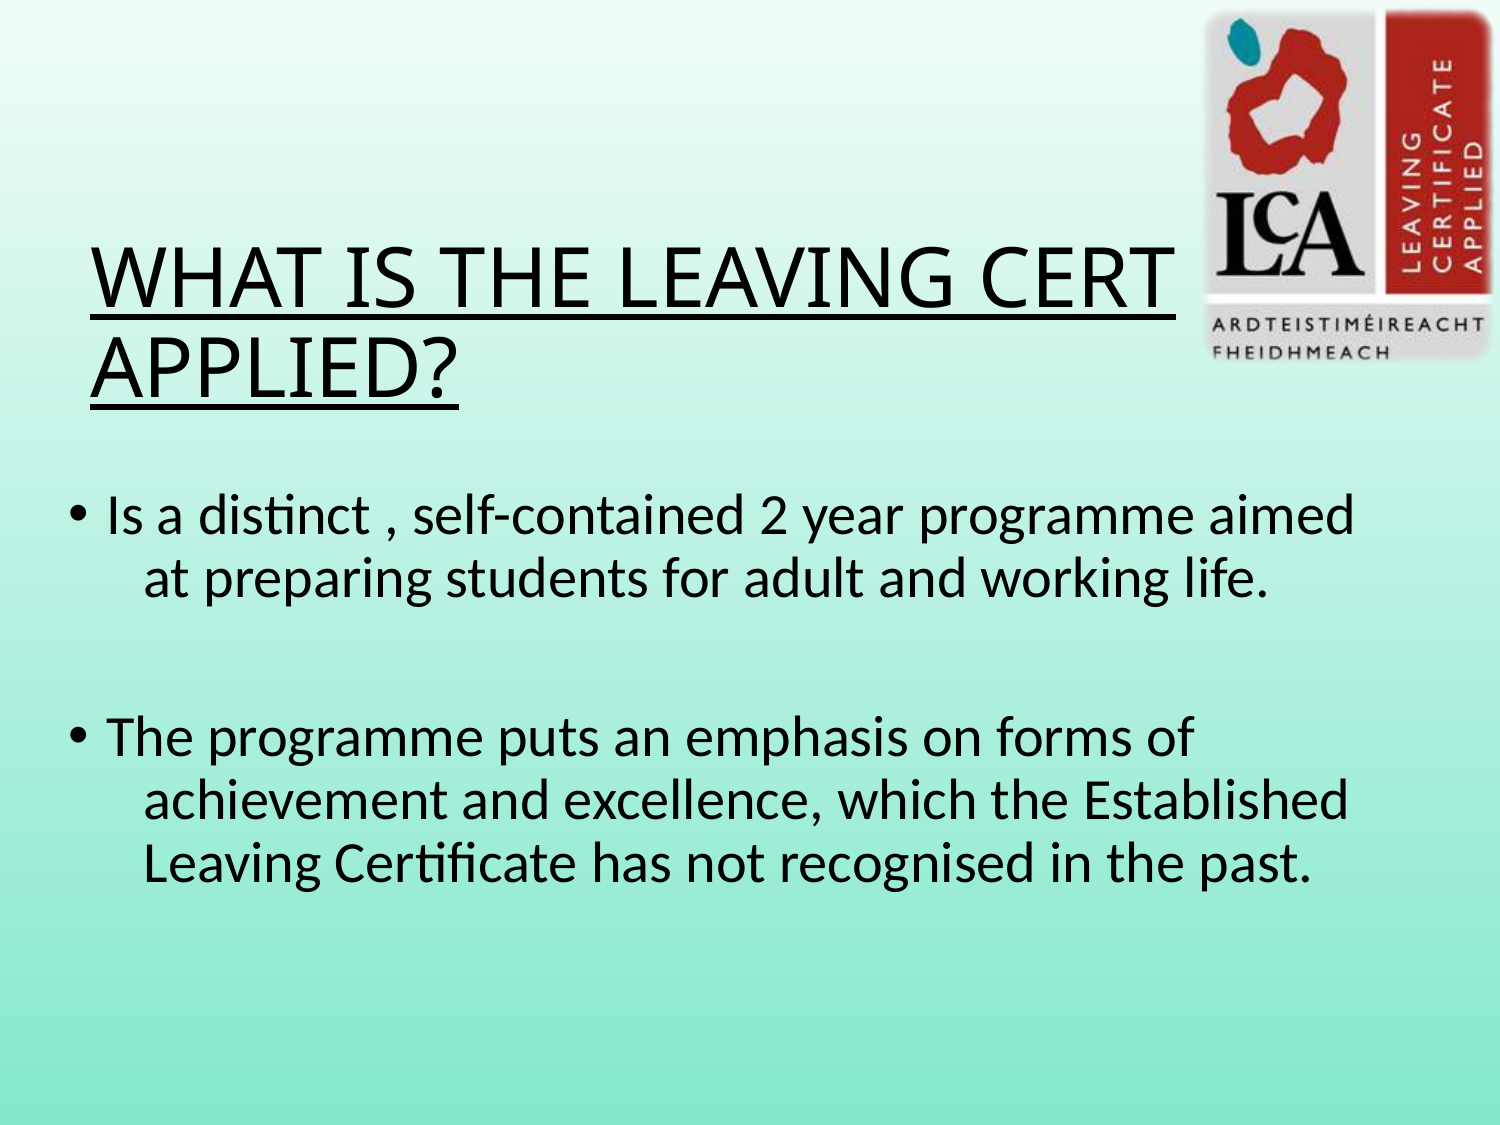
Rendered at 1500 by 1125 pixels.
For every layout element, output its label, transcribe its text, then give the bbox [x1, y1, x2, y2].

list Is a distinct , self-contained 2 year programme aimed at preparing students for adult and working life. The programme puts an emphasis on forms of achievement and excellence, which the Established Leaving Certificate has not recognised in the past. [53, 476, 1397, 1125]
picture [1197, 0, 1500, 373]
title WHAT IS THE LEAVING CERT APPLIED? [75, 216, 1369, 435]
